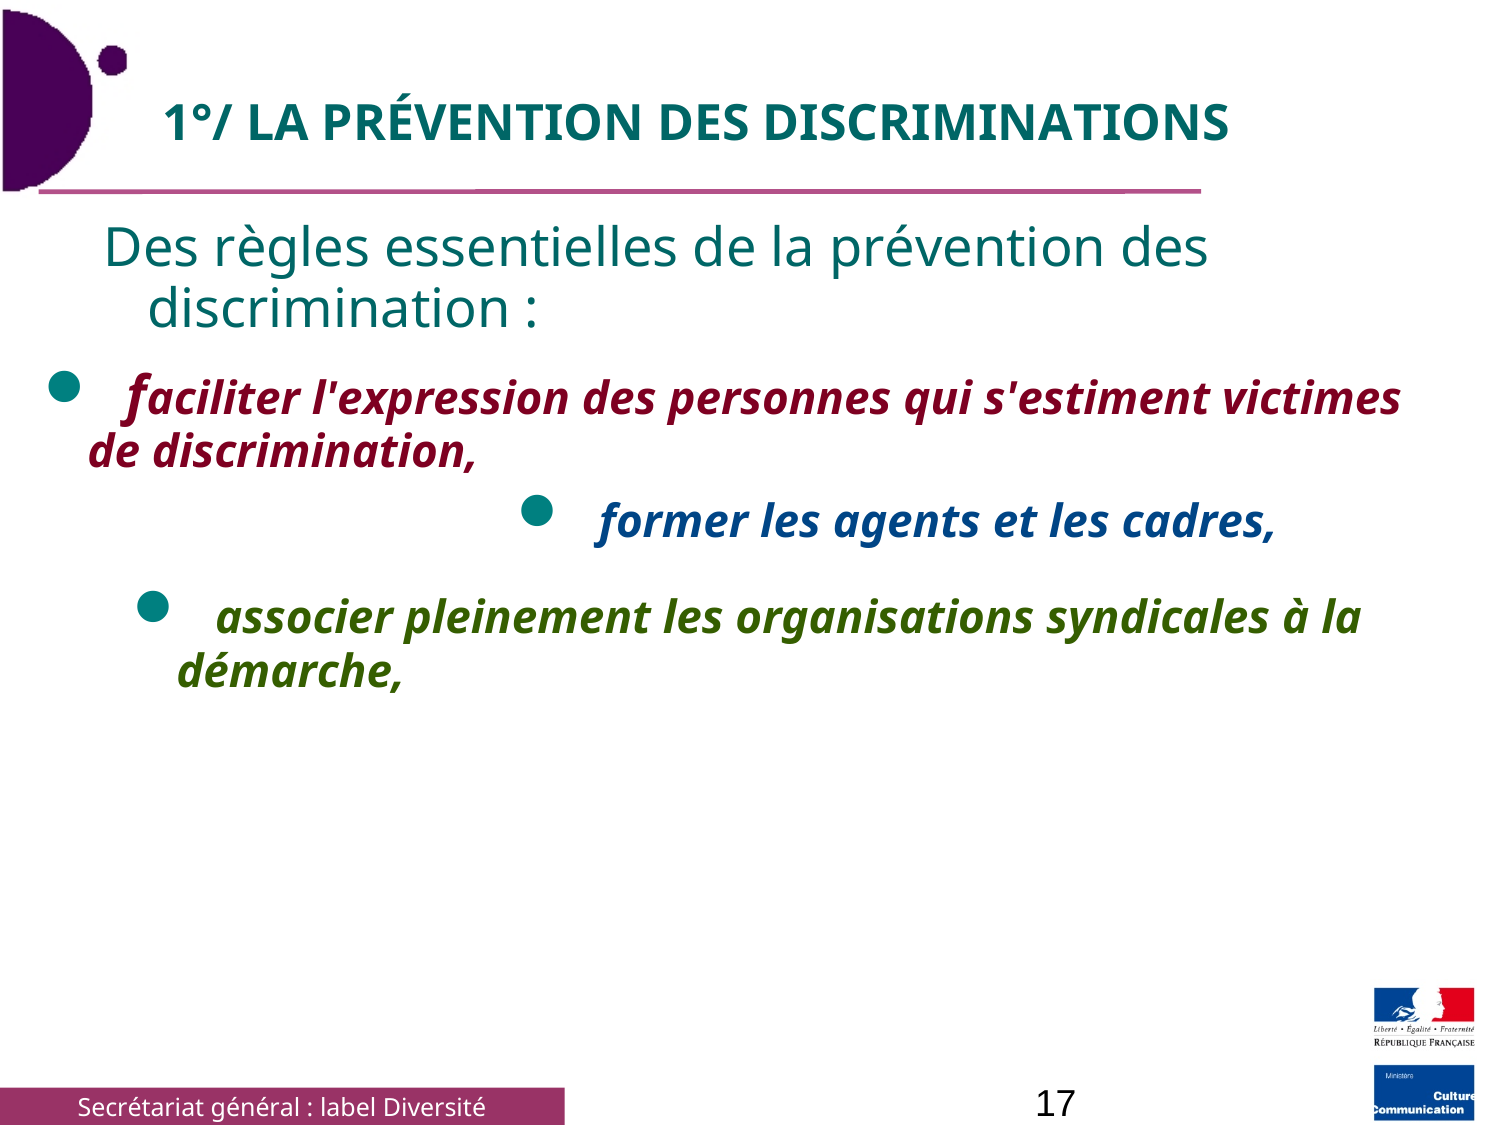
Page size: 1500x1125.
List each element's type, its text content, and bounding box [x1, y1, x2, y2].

text_box Des règles essentielles de la prévention des discrimination : [88, 206, 1477, 384]
text_box former les agents et les cadres, [502, 477, 1329, 561]
text_box associer pleinement les organisations syndicales à la démarche, [118, 574, 1447, 709]
picture [1370, 979, 1477, 1125]
text_box 1°/ LA PRÉVENTION DES DISCRIMINATIONS [147, 81, 1418, 160]
text_box faciliter l'expression des personnes qui s'estiment victimes de discrimination, [29, 354, 1477, 503]
text_box <numéro> [1020, 1071, 1370, 1125]
picture [0, 0, 149, 204]
